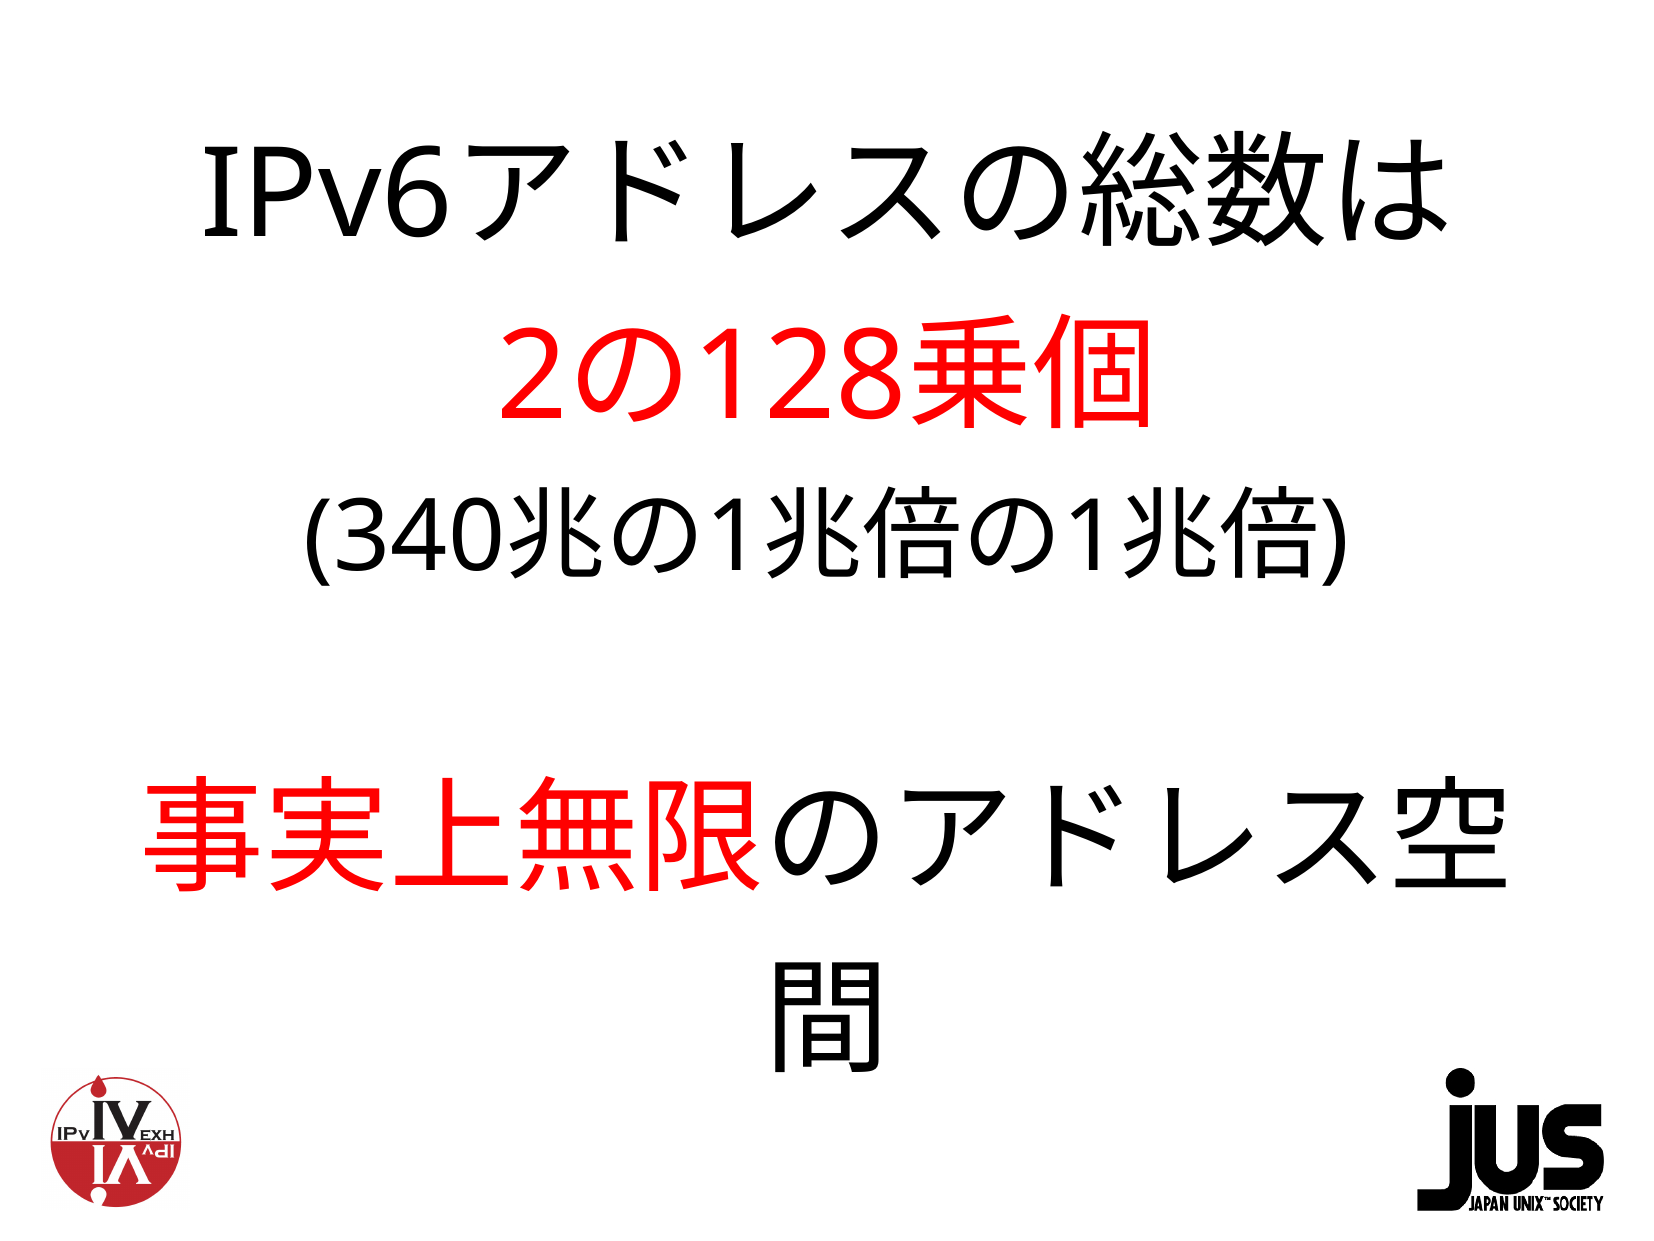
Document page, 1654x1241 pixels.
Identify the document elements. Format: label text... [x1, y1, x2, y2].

subtitle IPv6アドレスの総数は 2の128乗個 (340兆の1兆倍の1兆倍) 事実上無限のアドレス空間 [82, 88, 1571, 1102]
picture [1417, 1068, 1604, 1211]
picture [41, 1068, 190, 1210]
